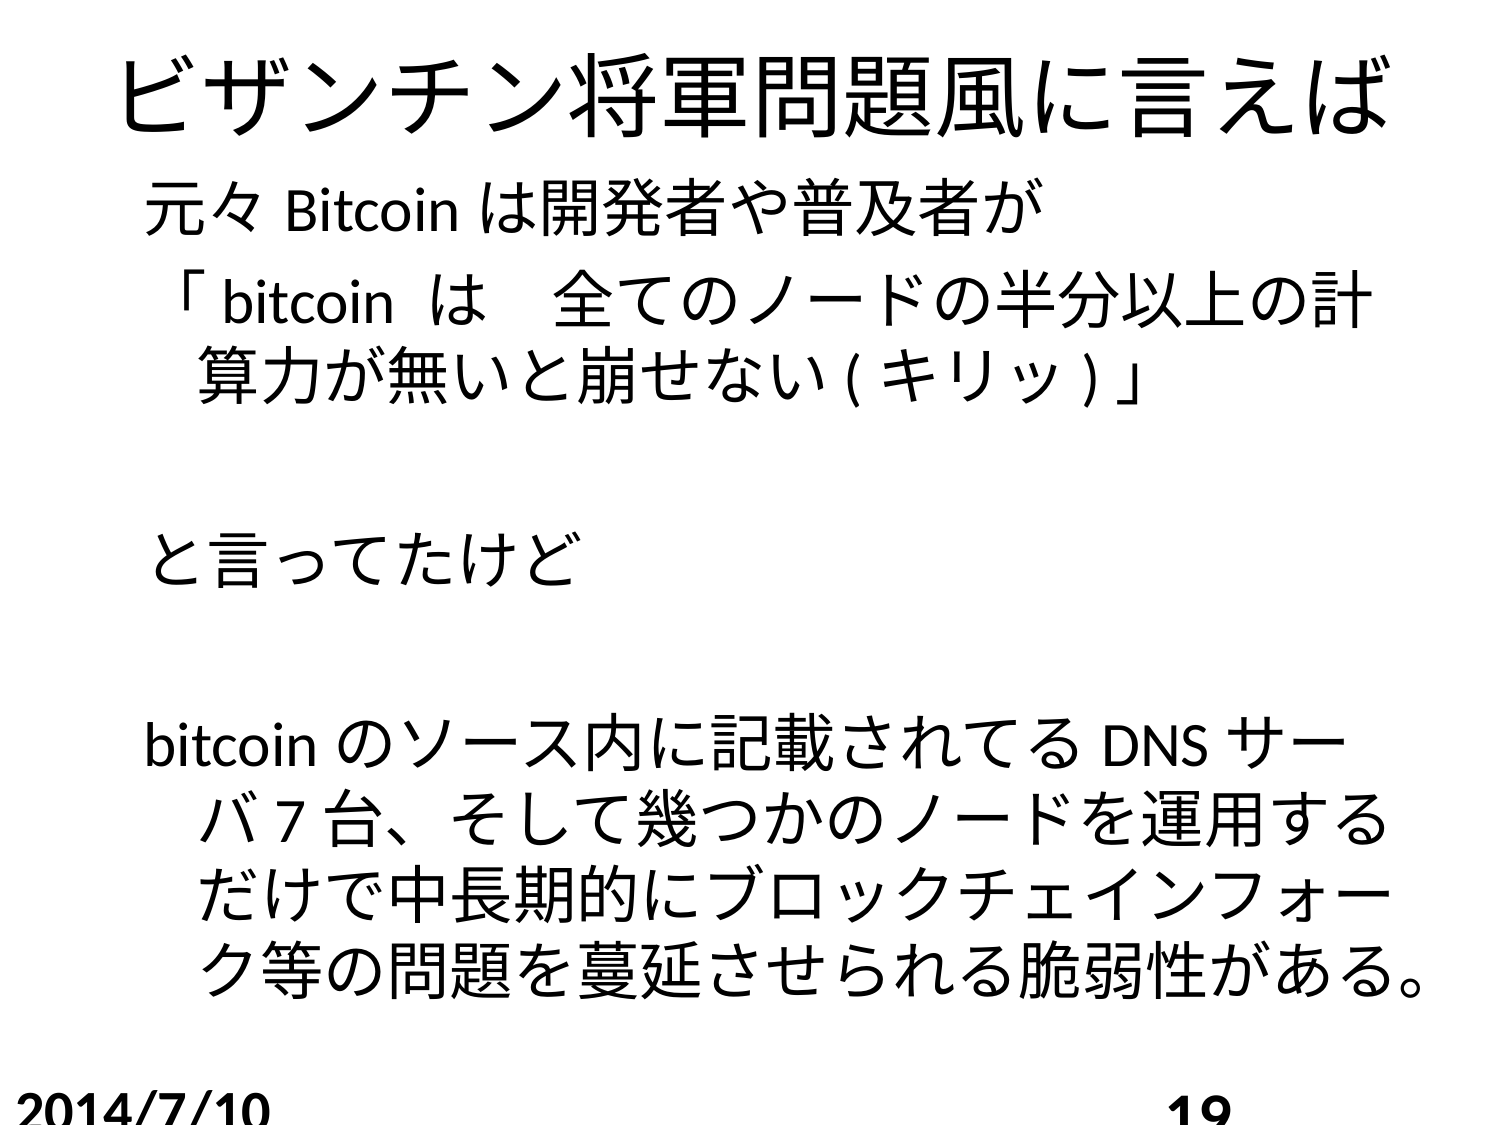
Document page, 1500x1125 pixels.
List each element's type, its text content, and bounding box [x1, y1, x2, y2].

list 元々Bitcoinは開発者や普及者が 「bitcoin は 全てのノードの半分以上の計算力が無いと崩せない(キリッ)」 と言ってたけど bitcoinのソース内に記載されてるDNSサーバ7台、そして幾つかのノードを運用するだけで中長期的にブロックチェインフォーク等の問題を蔓延させられる脆弱性がある。 [75, 160, 1426, 1083]
text_box [1149, 1065, 1500, 1125]
title ビザンチン将軍問題風に言えば [76, 0, 1427, 188]
text_box 2014/7/10 [0, 1065, 351, 1125]
